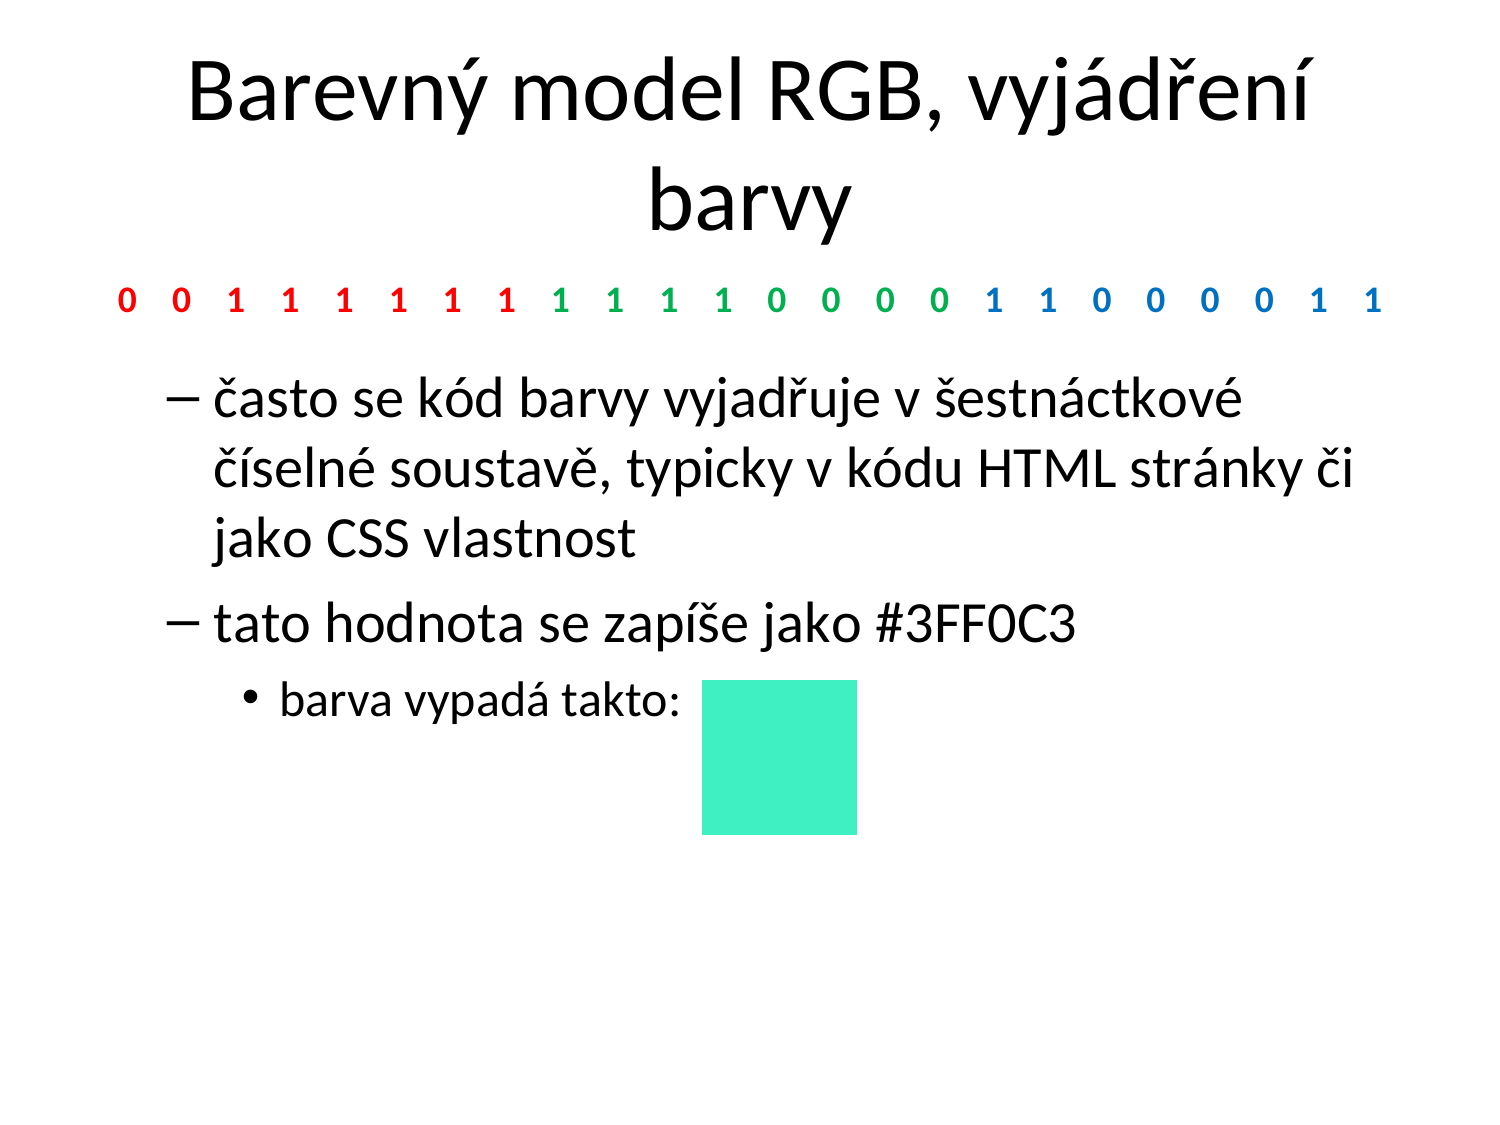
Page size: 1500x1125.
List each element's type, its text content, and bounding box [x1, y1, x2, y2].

table_header 1 [371, 267, 425, 328]
table_header 1 [425, 267, 479, 328]
table_header 0 [913, 267, 967, 328]
table_header 0 [1075, 267, 1129, 328]
table_header 1 [696, 267, 750, 328]
table_header 1 [533, 267, 587, 328]
table_header 0 [1237, 267, 1291, 328]
table_header 1 [317, 267, 371, 328]
table_header 0 [858, 267, 913, 328]
table_header 1 [479, 267, 533, 328]
table_header 1 [587, 267, 642, 328]
table_header 1 [1346, 267, 1400, 328]
table_header 1 [1021, 267, 1075, 328]
table_header 0 [1129, 267, 1183, 328]
table_header 0 [1183, 267, 1237, 328]
table_header 0 [804, 267, 858, 328]
table_header 1 [1291, 267, 1346, 328]
table_header 1 [263, 267, 317, 328]
table_header 1 [209, 267, 263, 328]
table_header 0 [750, 267, 804, 328]
picture [702, 680, 857, 835]
table_header 1 [642, 267, 696, 328]
list často se kód barvy vyjadřuje v šestnáctkové číselné soustavě, typicky v kódu HTML stránky či jako CSS vlastnost tato hodnota se zapíše jako #3FF0C3 barva vypadá takto: [76, 267, 1427, 1010]
table_header 0 [100, 267, 154, 328]
title Barevný model RGB, vyjádření barvy [75, 21, 1426, 257]
table_header 0 [154, 267, 209, 328]
table_header 1 [967, 267, 1021, 328]
